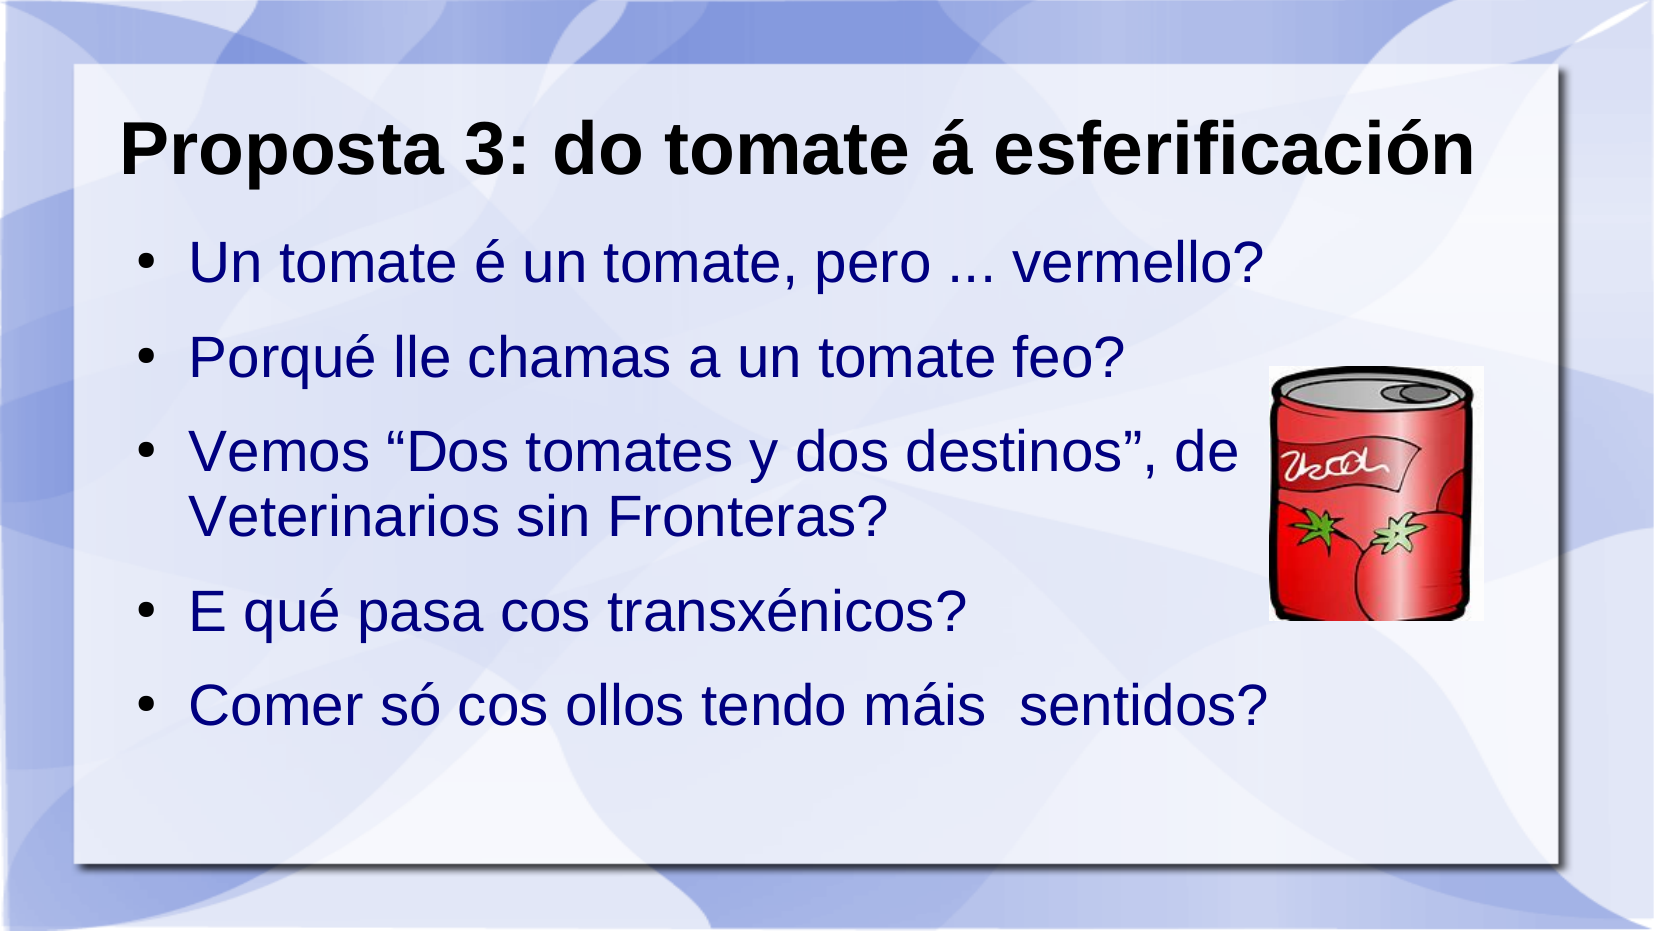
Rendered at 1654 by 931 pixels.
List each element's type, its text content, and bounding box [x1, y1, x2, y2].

list Un tomate é un tomate, pero ... vermello? Porqué lle chamas a un tomate feo? Vemos “Dos tomates y dos destinos”, de Veterinarios sin Fronteras? E qué pasa cos transxénicos? Comer só cos ollos tendo máis sentidos? [118, 230, 1477, 827]
title Proposta 3: do tomate á esferificación [82, 90, 1536, 207]
picture [0, 0, 1654, 931]
